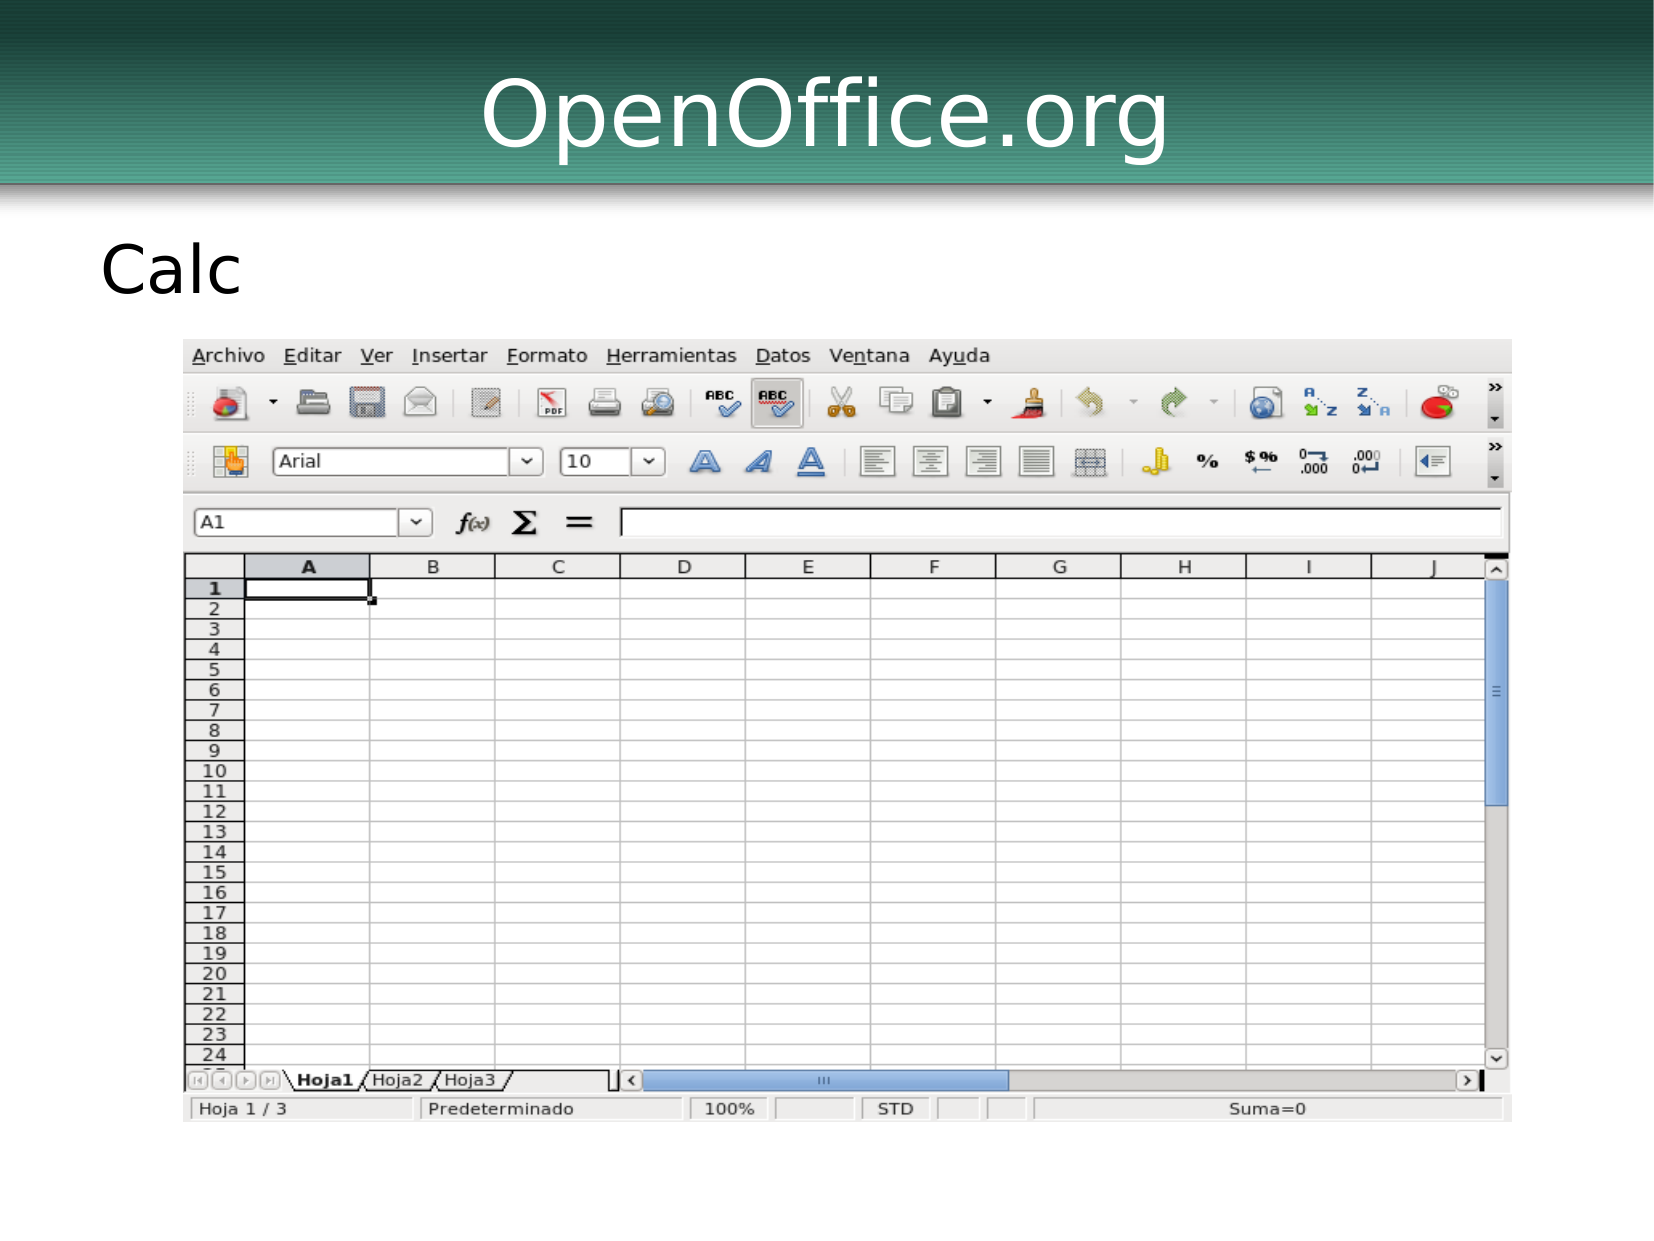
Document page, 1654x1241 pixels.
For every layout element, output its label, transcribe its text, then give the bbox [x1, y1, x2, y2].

picture [0, 0, 1654, 225]
list Calc [82, 231, 1571, 1035]
picture [183, 339, 1512, 1123]
title OpenOffice.org [82, 11, 1571, 219]
